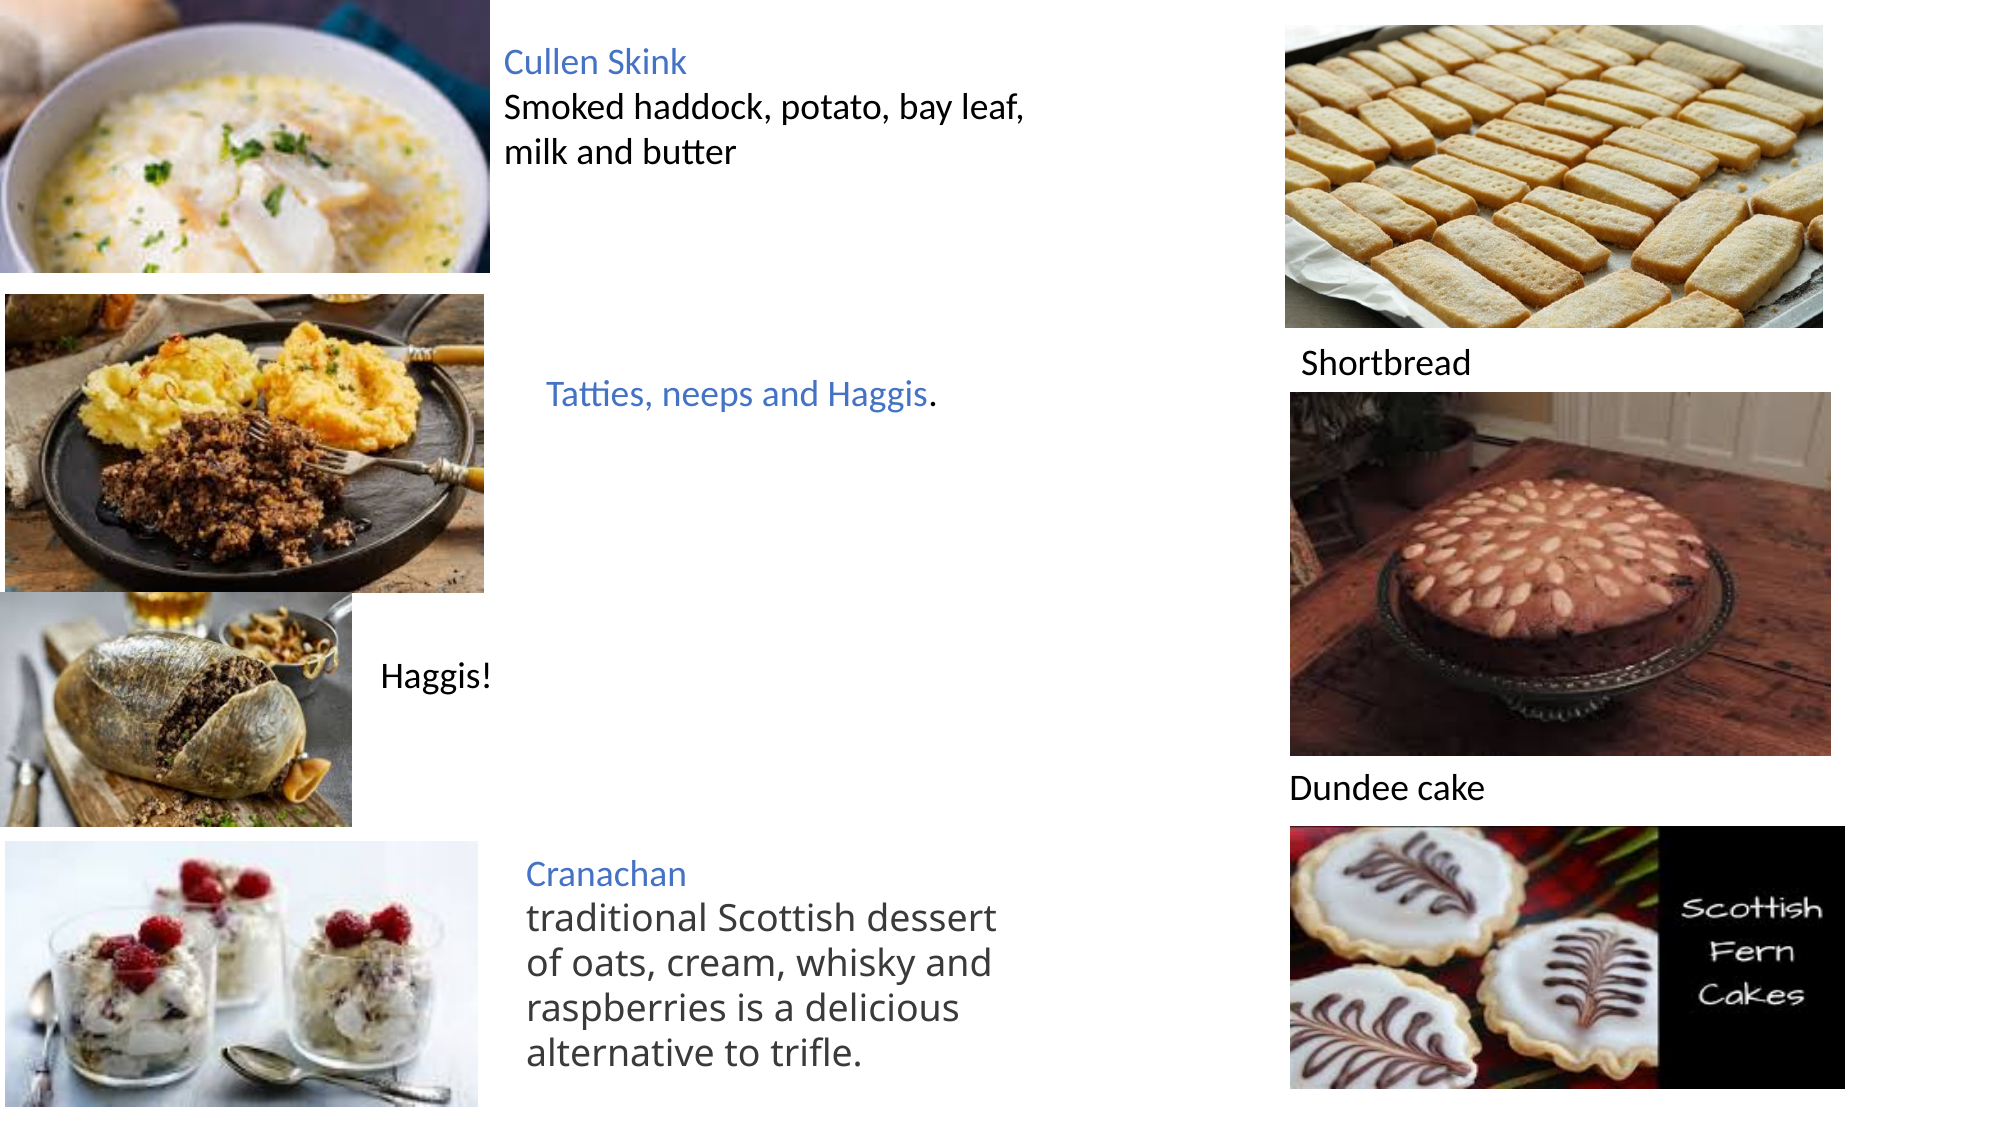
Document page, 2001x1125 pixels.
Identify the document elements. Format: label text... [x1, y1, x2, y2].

picture [0, 294, 484, 827]
text_box Tatties, neeps and Haggis. [531, 361, 968, 423]
picture [1285, 25, 1823, 328]
text_box Cullen Skink Smoked haddock, potato, bay leaf, milk and butter [489, 29, 1210, 182]
text_box Dundee cake [1274, 755, 1743, 817]
picture [5, 841, 478, 1107]
picture [1290, 826, 1845, 1089]
text_box Cranachan traditional Scottish dessert of oats, cream, whisky and raspberries is a delicious alternative to trifle. [511, 841, 1052, 1084]
text_box Shortbread [1285, 329, 1608, 391]
picture [1290, 392, 1831, 756]
picture [0, 0, 490, 273]
text_box Haggis! [365, 643, 528, 704]
